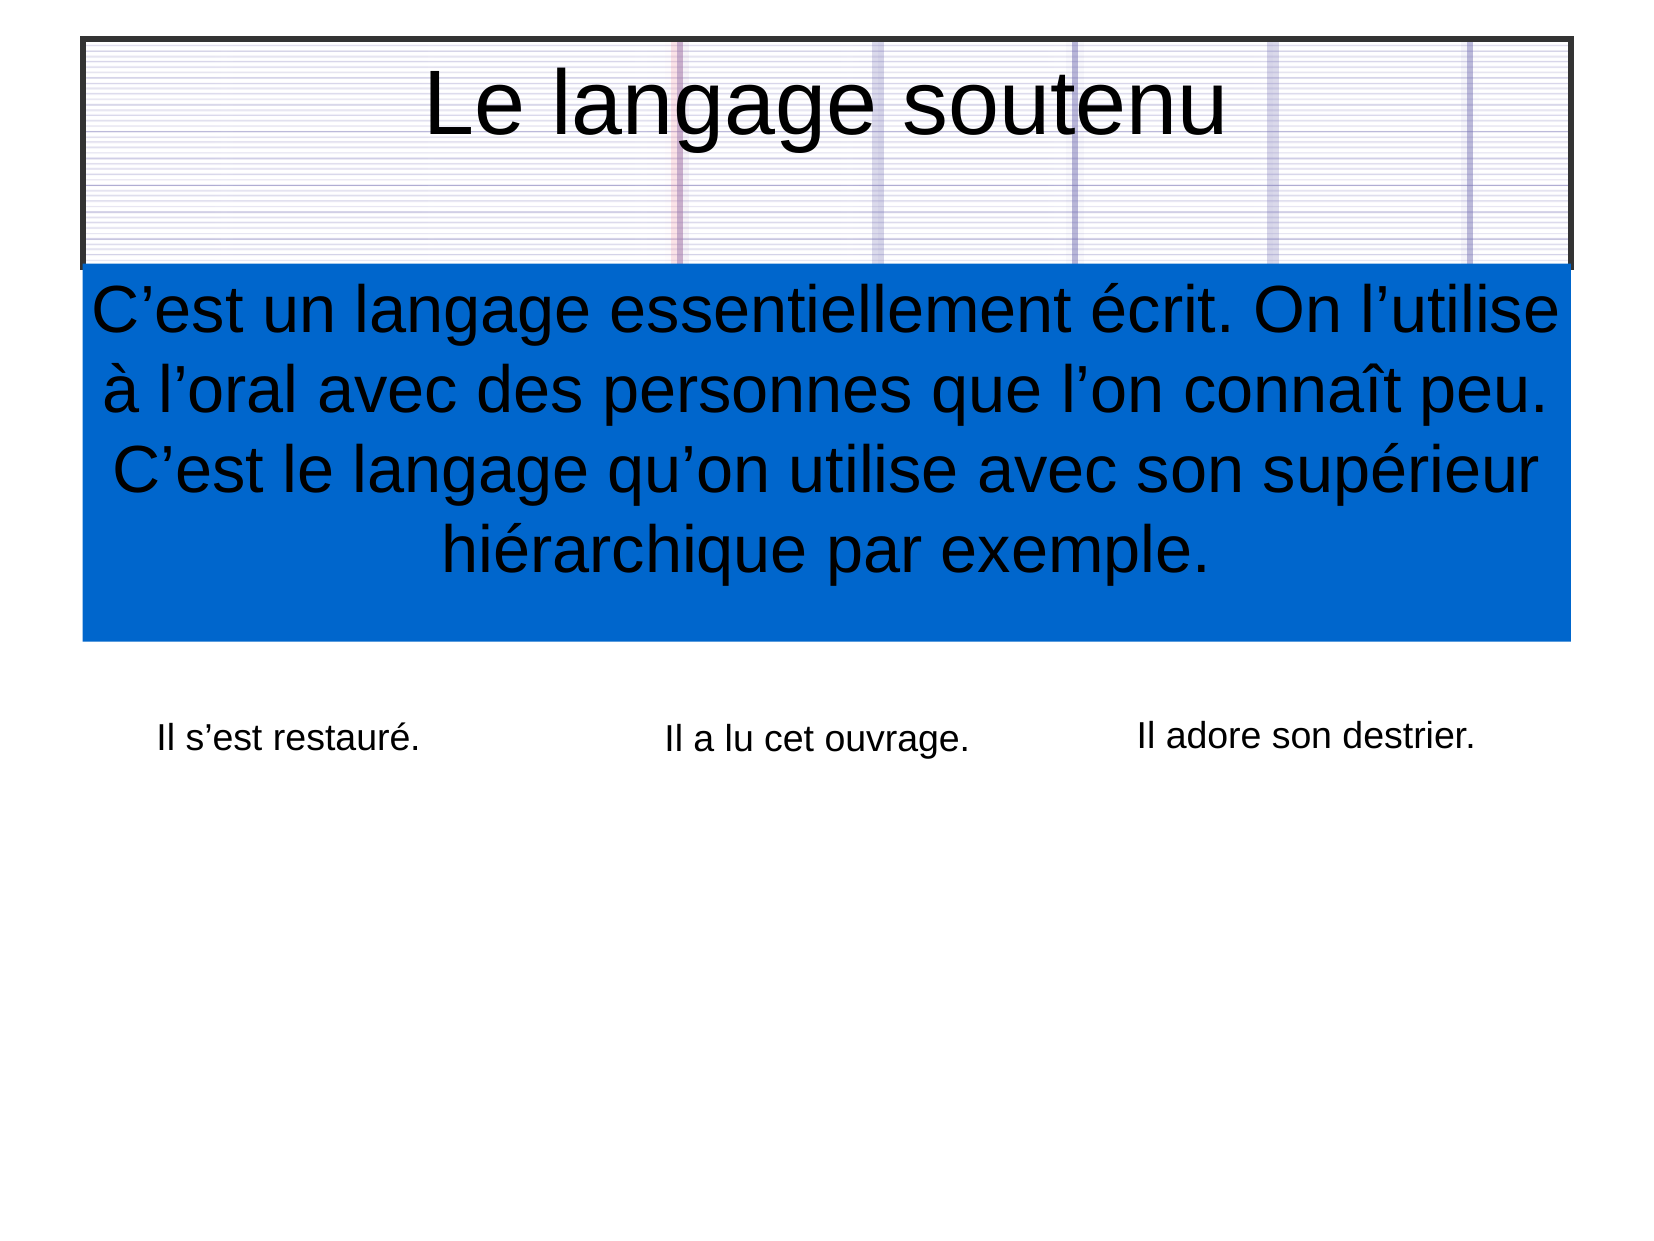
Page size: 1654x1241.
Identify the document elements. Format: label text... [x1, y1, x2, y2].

text_box Il s’est restauré. [141, 708, 439, 768]
title Le langage soutenu [82, 38, 1571, 263]
subtitle C’est un langage essentiellement écrit. On l’utilise à l’oral avec des personnes que l’on connaît peu. C’est le langage qu’on utilise avec son supérieur hiérarchique par exemple. [82, 263, 1571, 642]
text_box Il a lu cet ouvrage. [649, 709, 989, 769]
text_box Il adore son destrier. [1121, 707, 1495, 766]
